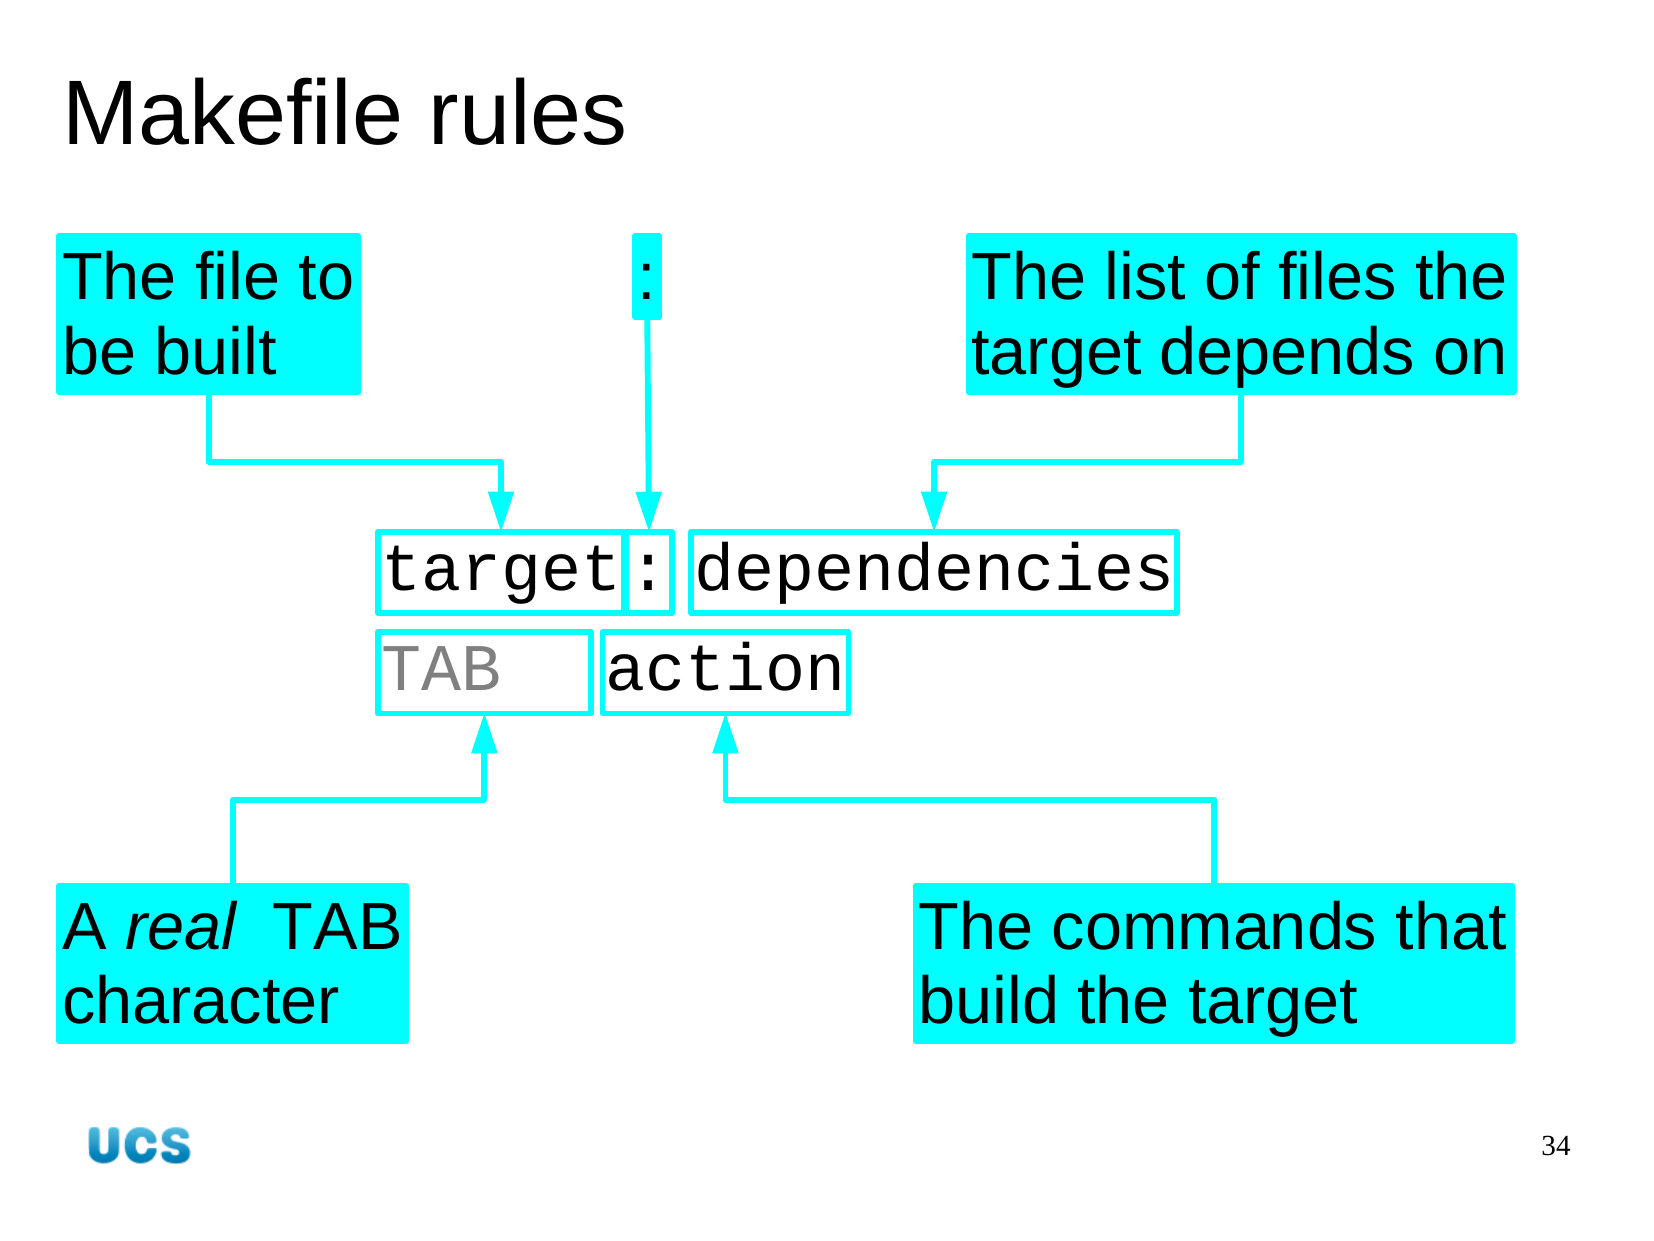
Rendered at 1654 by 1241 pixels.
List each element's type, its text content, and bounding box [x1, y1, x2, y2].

text_box dependencies [691, 531, 1178, 614]
text_box The file to be built [59, 236, 359, 392]
text_box : [626, 531, 673, 614]
text_box The list of files the target depends on [968, 236, 1515, 392]
text_box action [602, 632, 849, 714]
text_box TAB [378, 632, 591, 714]
text_box A real TAB character [59, 885, 407, 1042]
text_box The commands that build the target [915, 885, 1513, 1042]
picture [88, 1126, 191, 1165]
text_box Makefile rules [59, 59, 632, 168]
text_box : [635, 236, 660, 317]
text_box target [378, 531, 623, 614]
